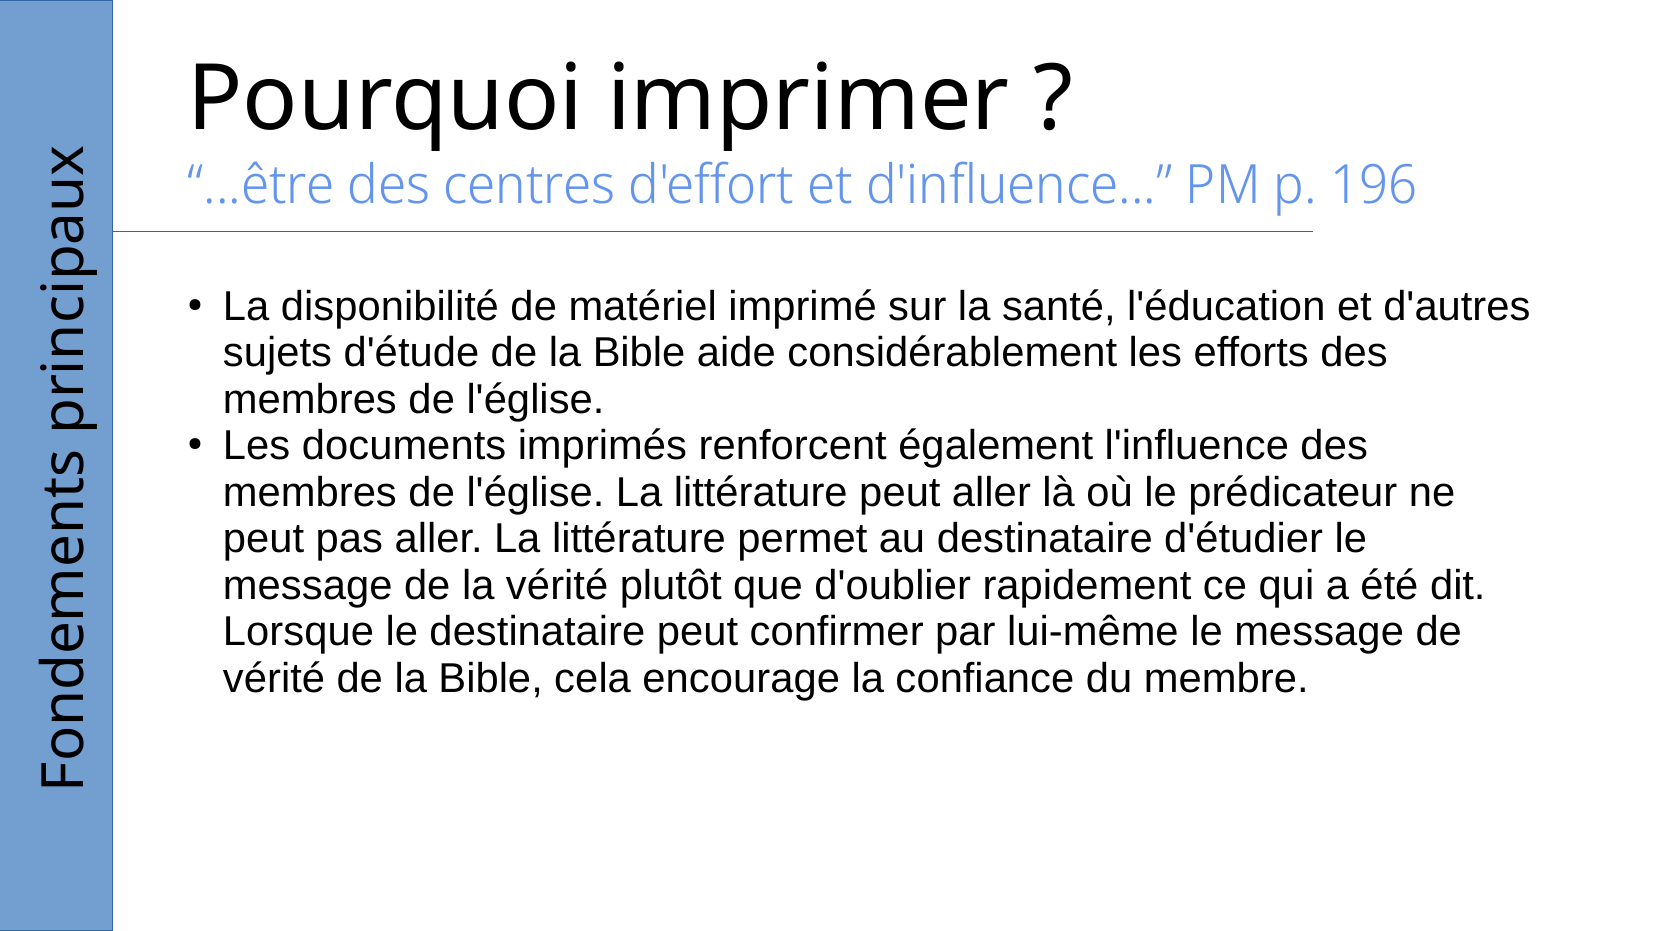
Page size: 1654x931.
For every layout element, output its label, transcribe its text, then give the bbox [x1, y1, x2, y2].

text_box Fondements principaux [13, 37, 105, 901]
subtitle La disponibilité de matériel imprimé sur la santé, l'éducation et d'autres sujets d'étude de la Bible aide considérablement les efforts des membres de l'église. Les documents imprimés renforcent également l'influence des membres de l'église. La littérature peut aller là où le prédicateur ne peut pas aller. La littérature permet au destinataire d'étudier le message de la vérité plutôt que d'oublier rapidement ce qui a été dit. Lorsque le destinataire peut confirmer par lui-même le message de vérité de la Bible, cela encourage la confiance du membre. [187, 282, 1538, 887]
title Pourquoi imprimer ? [187, 33, 1571, 125]
title “...être des centres d'effort et d'influence...” PM p. 196 [187, 125, 1571, 239]
text_box [0, 0, 113, 931]
